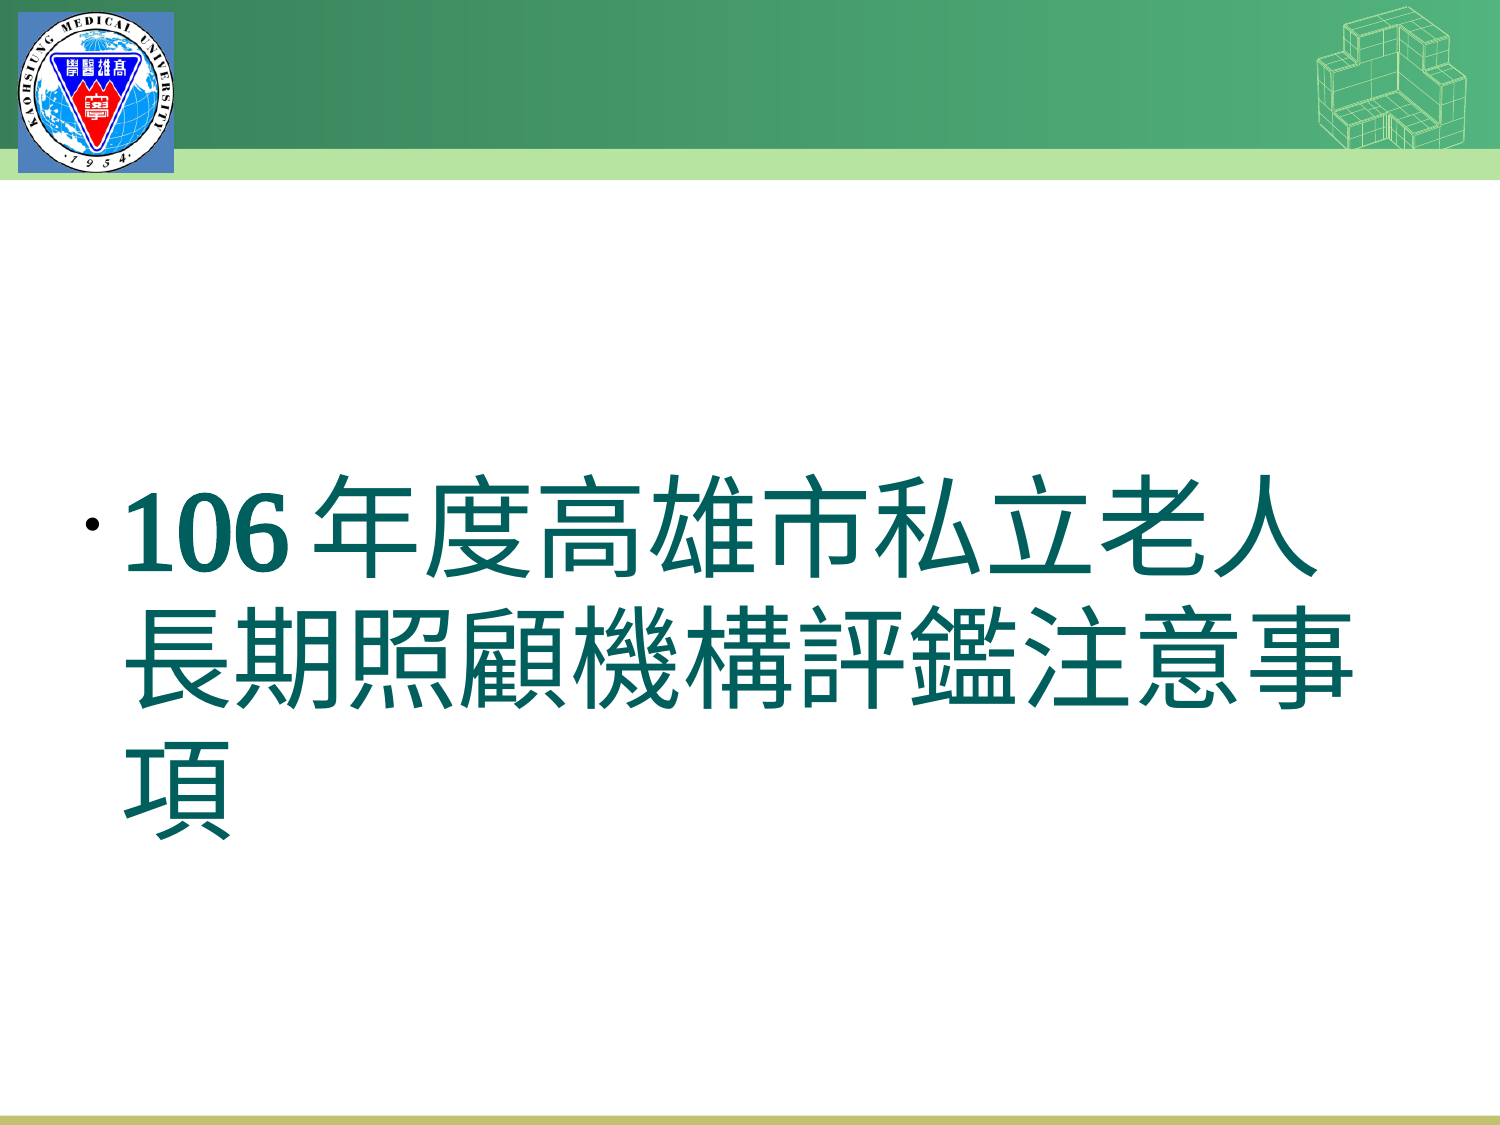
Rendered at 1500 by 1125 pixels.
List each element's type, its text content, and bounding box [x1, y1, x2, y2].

picture [17, 11, 174, 173]
list 106年度高雄市私立老人長期照顧機構評鑑注意事項 [70, 457, 1441, 776]
